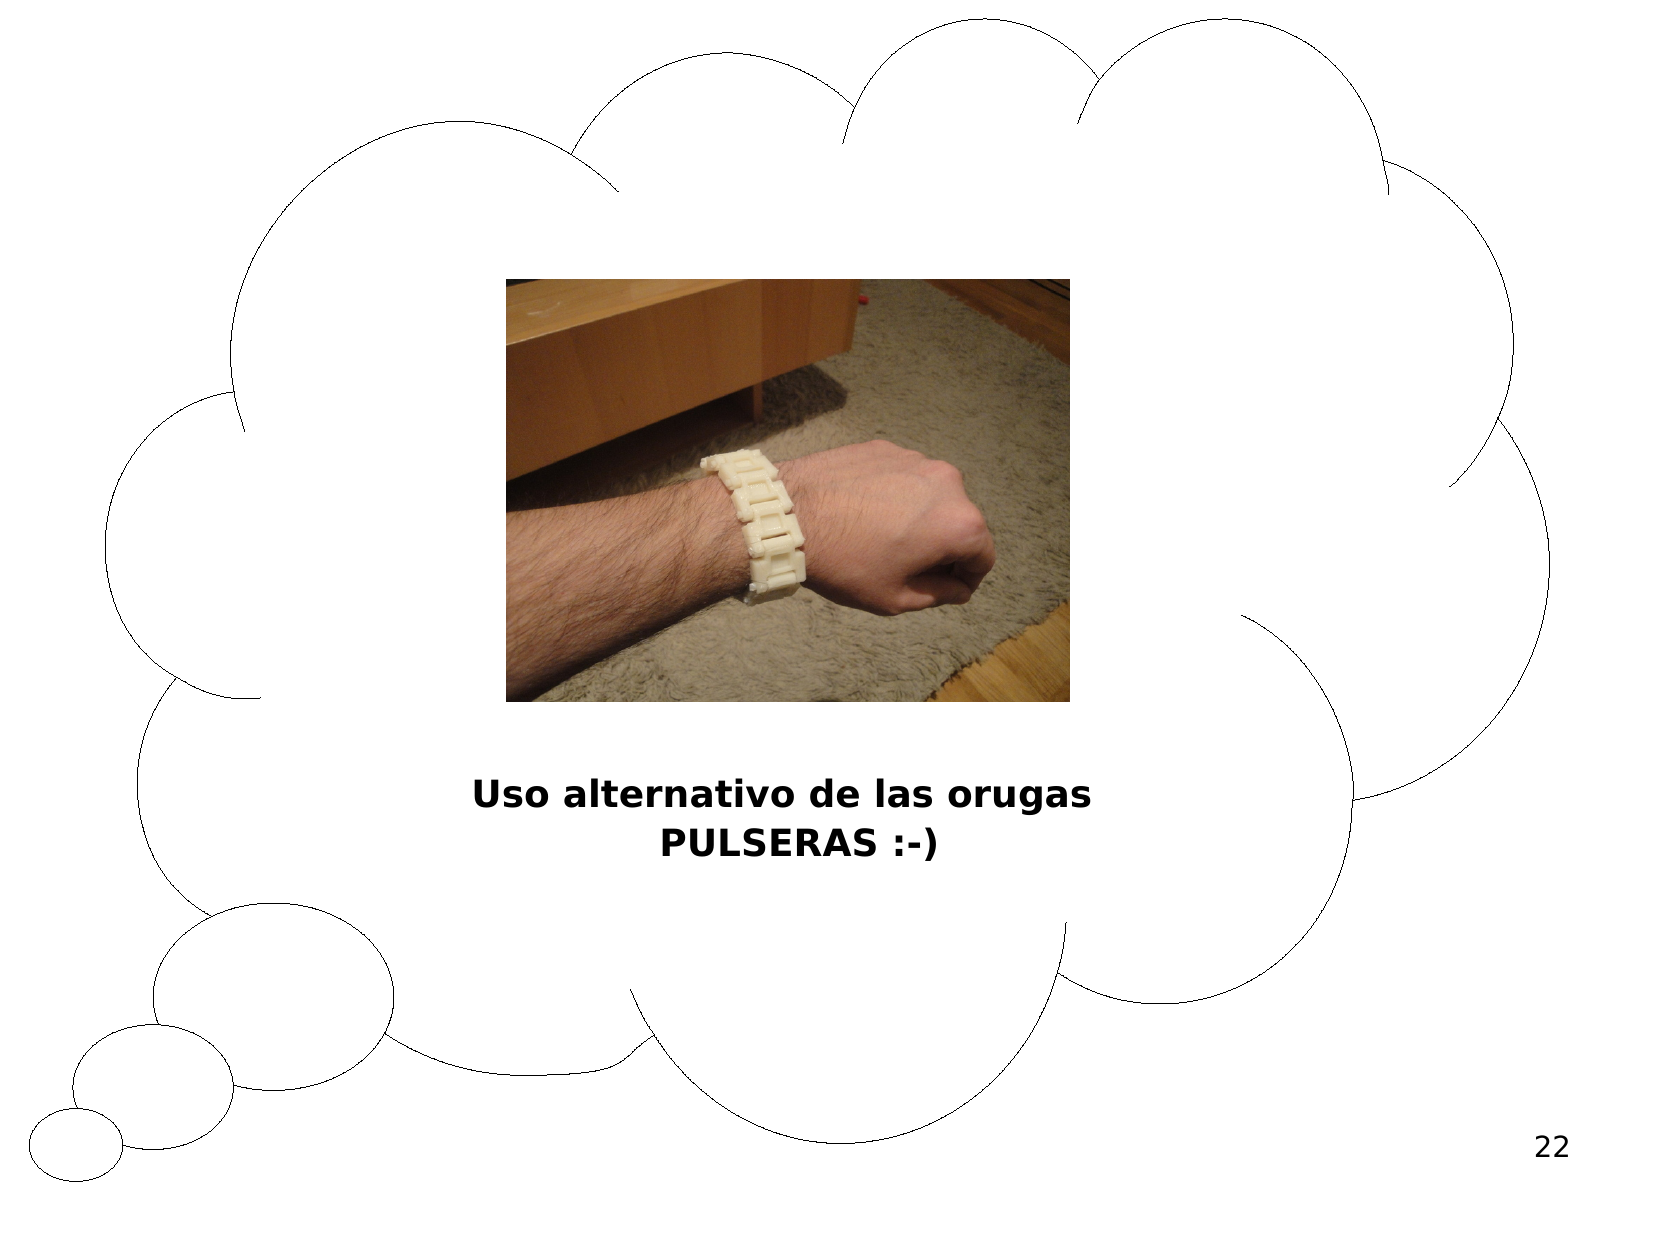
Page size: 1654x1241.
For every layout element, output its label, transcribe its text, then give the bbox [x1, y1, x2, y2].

picture [506, 279, 1070, 702]
text_box Uso alternativo de las orugas PULSERAS :-) [456, 764, 1143, 911]
text_box [29, 18, 1550, 1182]
